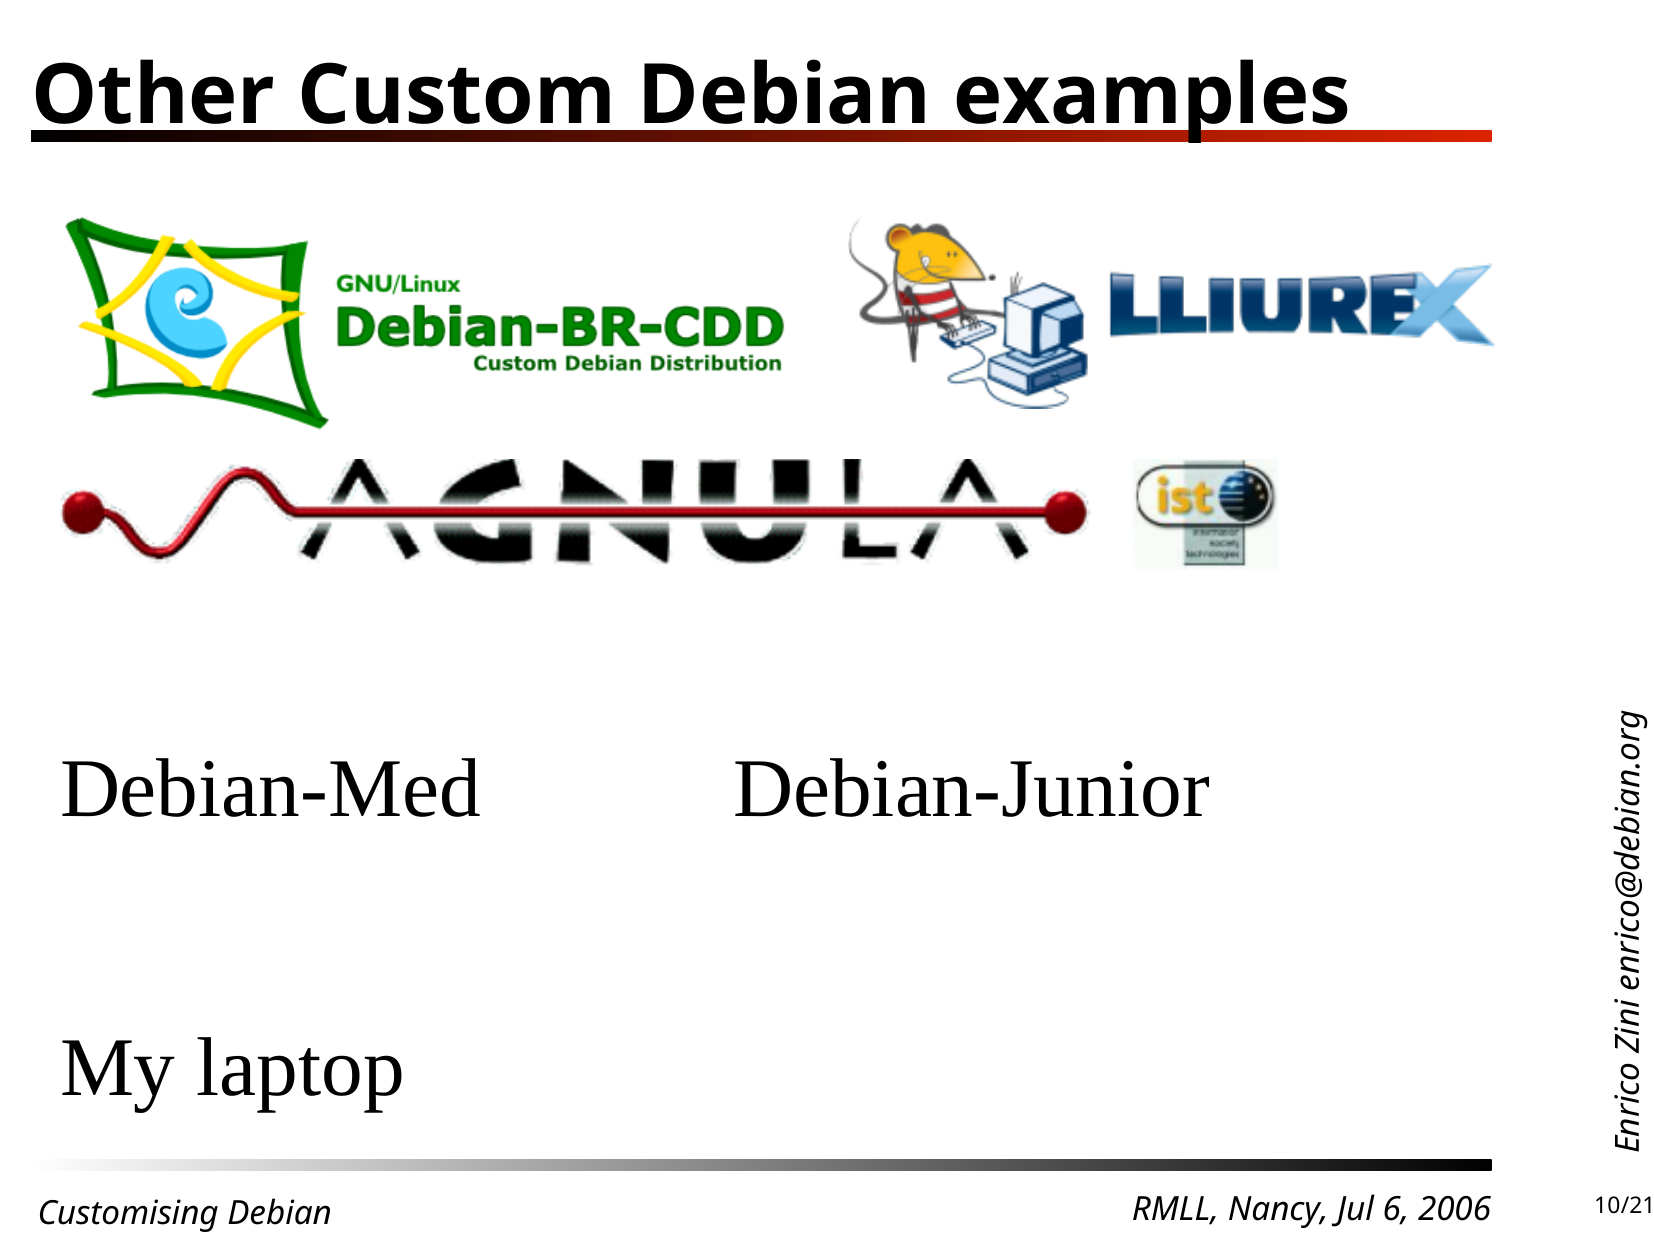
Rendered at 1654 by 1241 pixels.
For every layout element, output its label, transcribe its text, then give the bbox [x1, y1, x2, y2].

picture [59, 459, 1310, 570]
picture [60, 216, 790, 431]
text_box Debian-Junior [733, 742, 1407, 840]
text_box My laptop [59, 1021, 734, 1119]
text_box Other Custom Debian examples [31, 34, 1439, 171]
text_box Debian-Med [59, 742, 582, 840]
picture [848, 216, 1495, 409]
